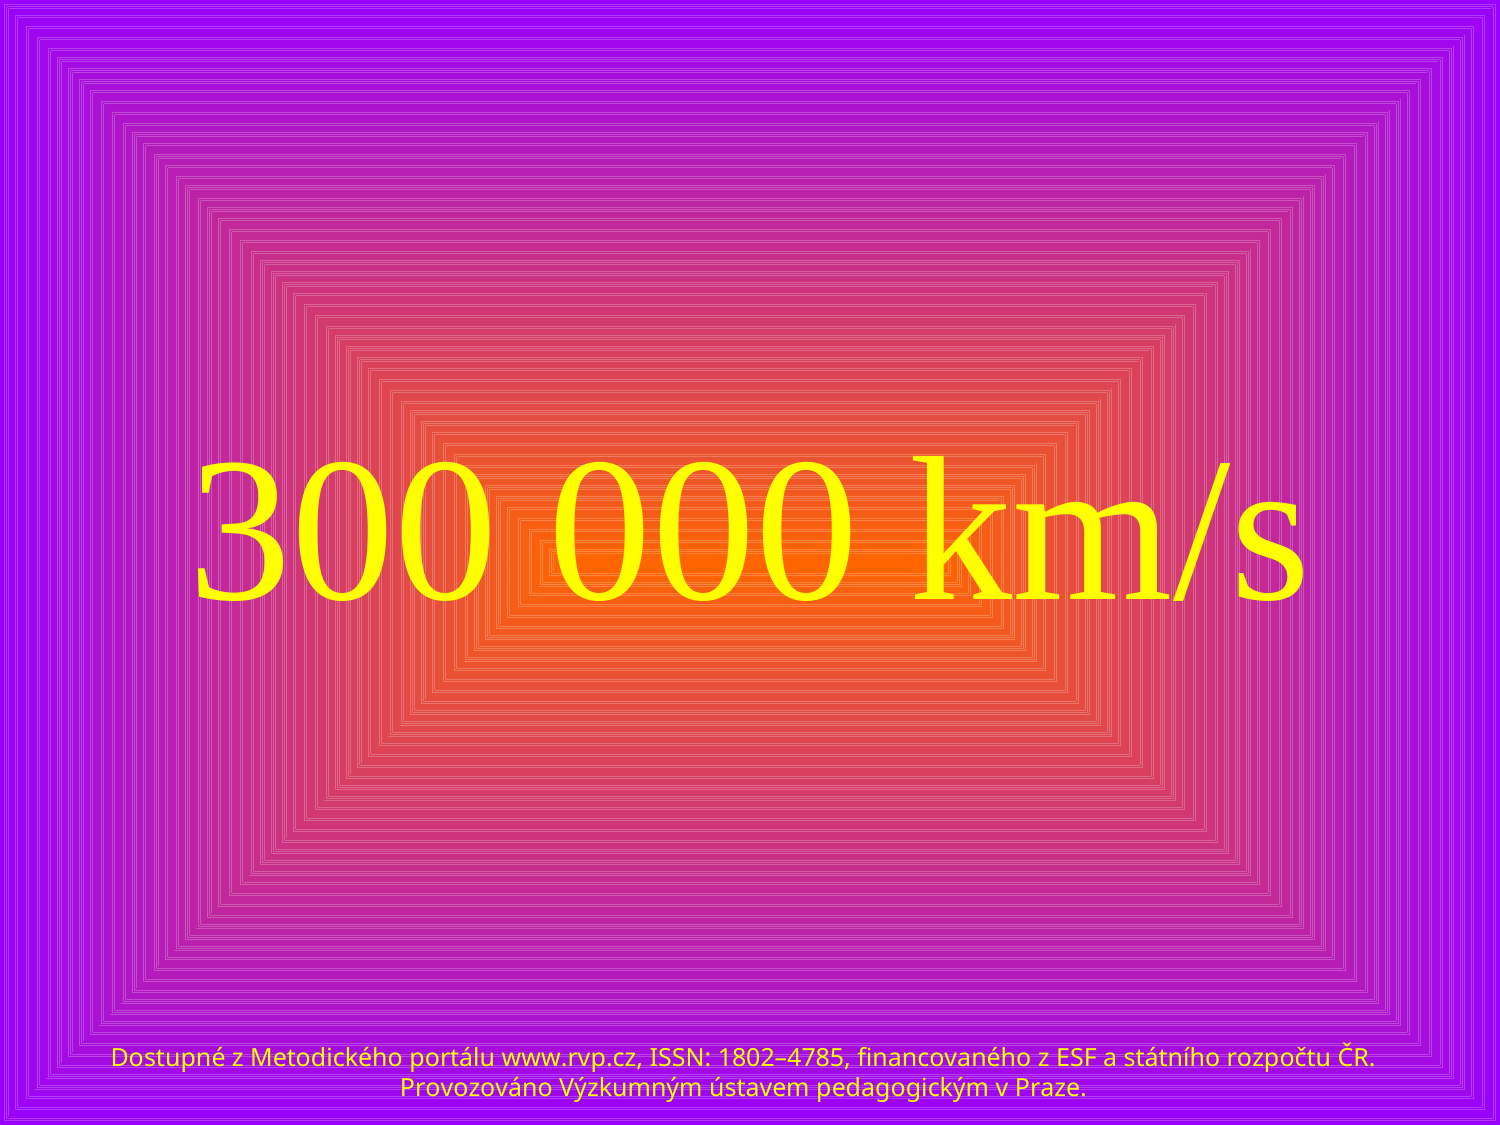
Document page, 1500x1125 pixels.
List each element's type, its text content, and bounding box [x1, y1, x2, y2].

text_box Dostupné z Metodického portálu www.rvp.cz, ISSN: 1802–4785, financovaného z ESF a státního rozpočtu ČR. Provozováno Výzkumným ústavem pedagogickým v Praze. [35, 1041, 1454, 1102]
text_box 300 000 km/s [0, 385, 1500, 649]
